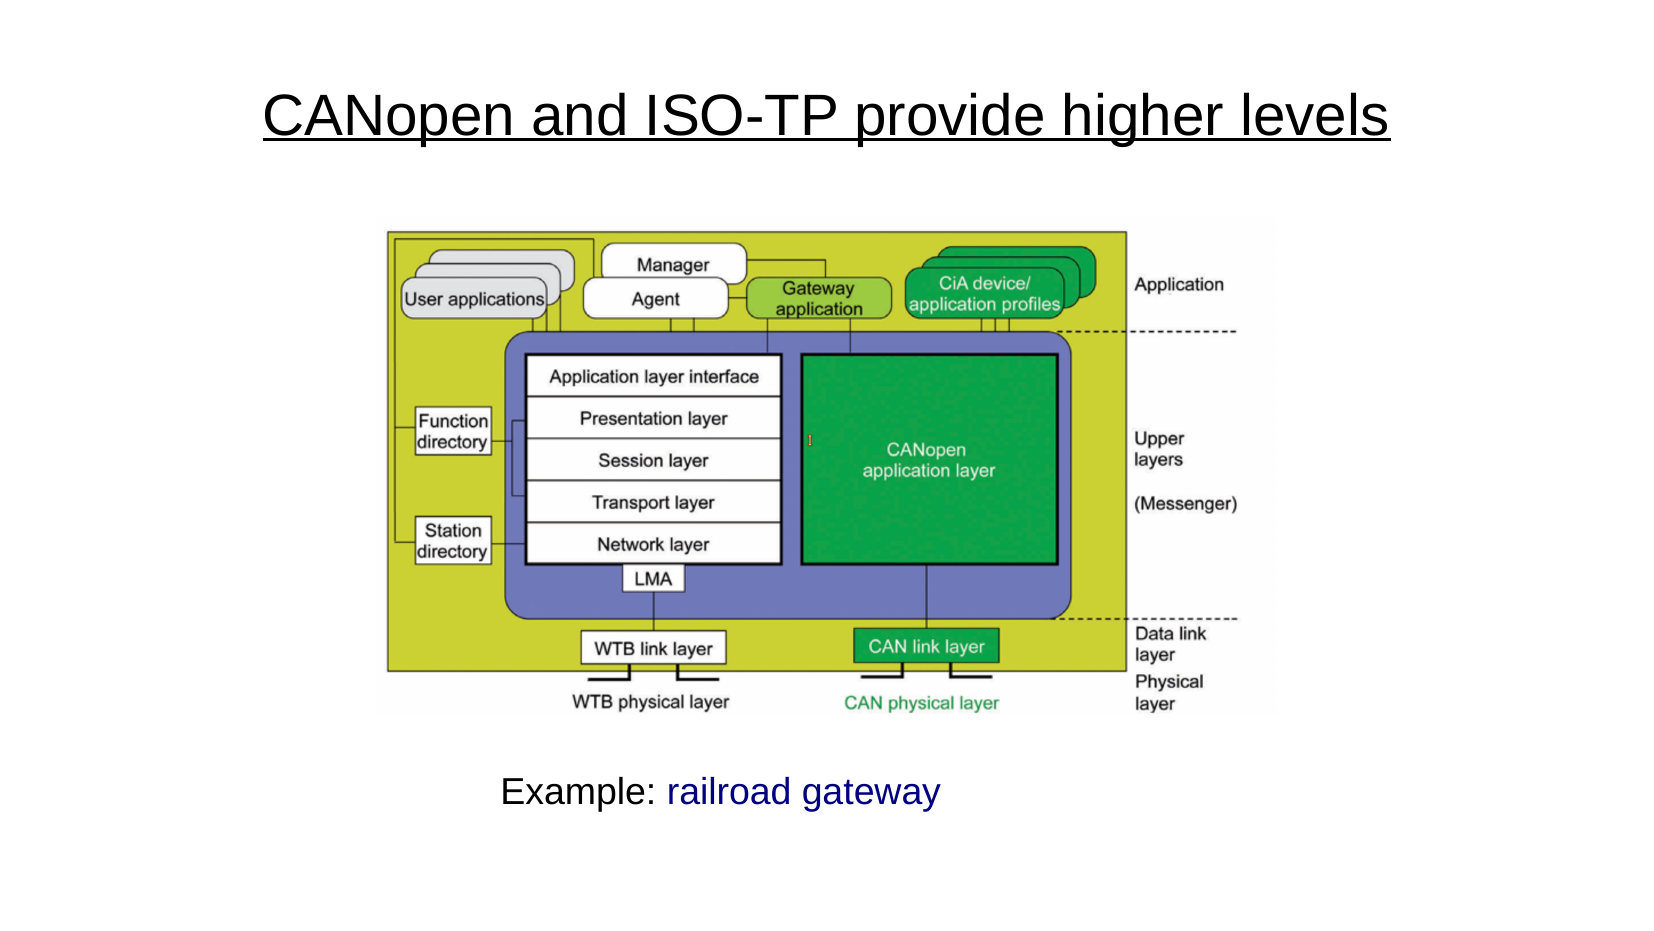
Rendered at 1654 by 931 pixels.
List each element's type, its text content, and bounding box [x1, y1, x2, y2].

text_box Example: railroad gateway [485, 763, 1059, 820]
title CANopen and ISO-TP provide higher levels [82, 37, 1571, 193]
picture [376, 215, 1277, 715]
